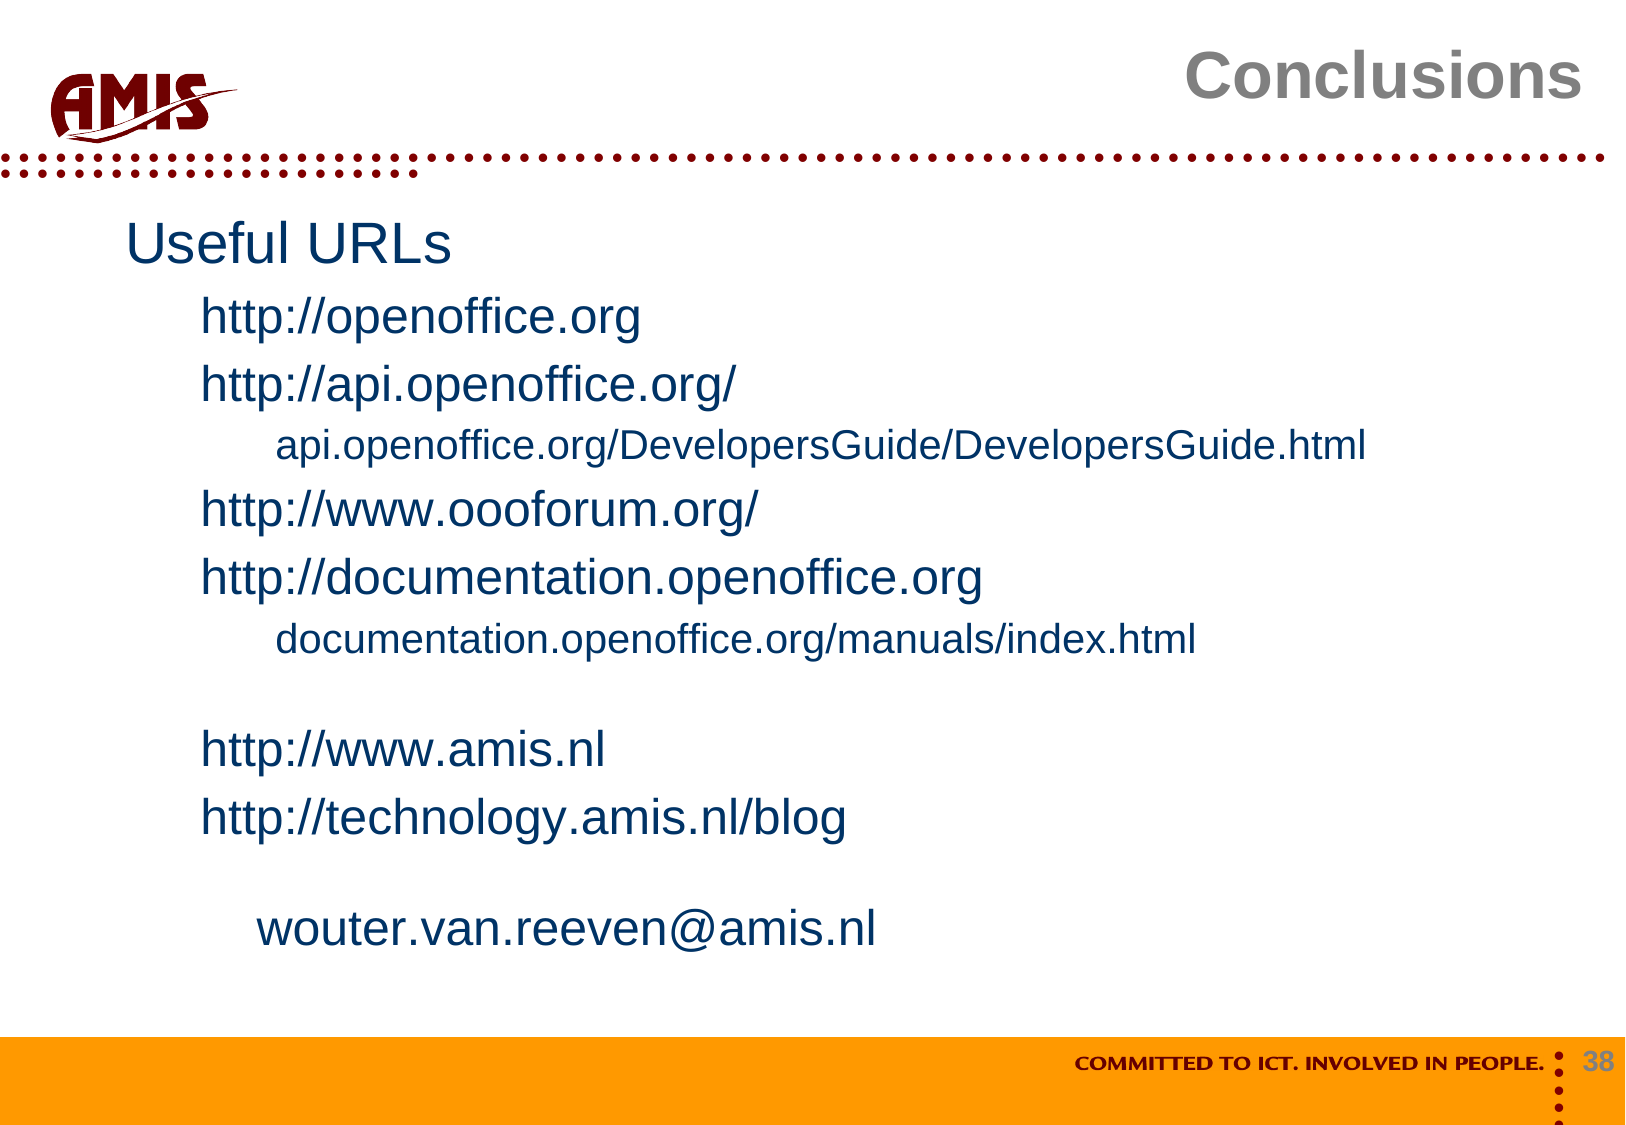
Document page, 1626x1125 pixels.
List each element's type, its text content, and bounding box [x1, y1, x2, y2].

picture [50, 73, 238, 144]
title Conclusions [262, 27, 1585, 123]
list Useful URLs http://openoffice.org http://api.openoffice.org/ api.openoffice.org/DevelopersGuide/DevelopersGuide.html http://www.oooforum.org/ http://documentation.openoffice.org documentation.openoffice.org/manuals/index.html http://www.amis.nl http://technology.amis.nl/blog wouter.van.reeven@amis.nl [124, 210, 1500, 1061]
picture [1074, 1055, 1544, 1071]
